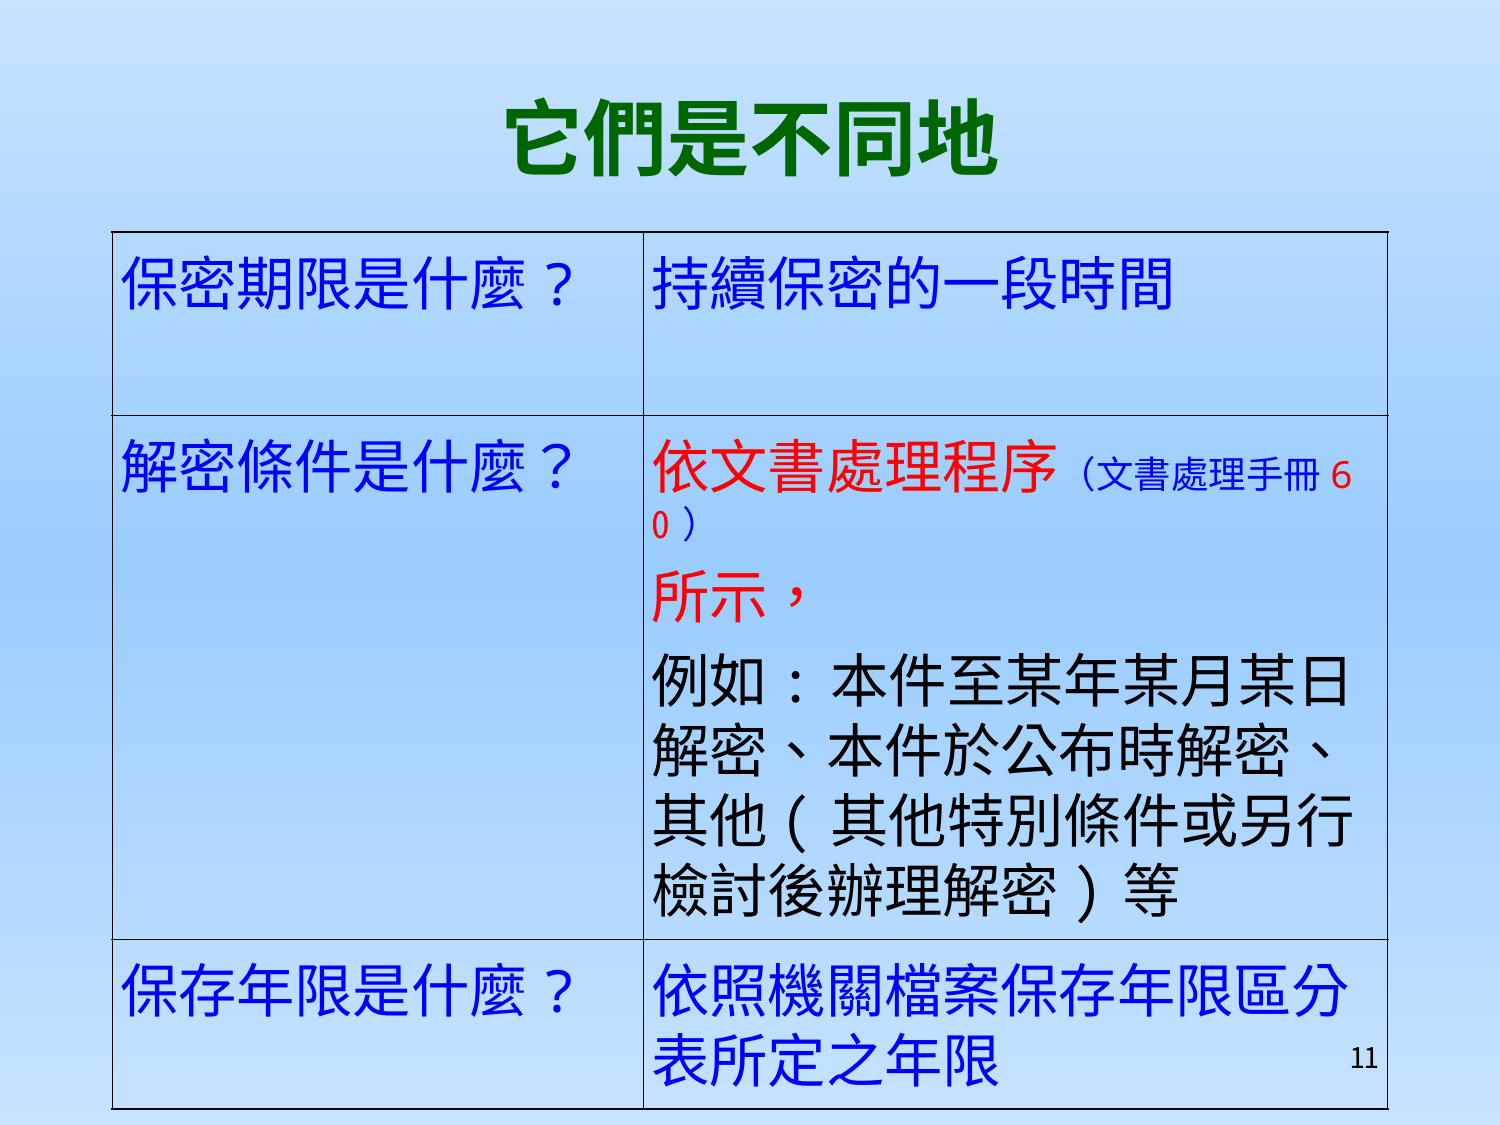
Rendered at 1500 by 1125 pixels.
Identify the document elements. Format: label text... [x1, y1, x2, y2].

table_header 保密期限是什麼? [113, 233, 643, 415]
table_cell 保存年限是什麼? [113, 940, 643, 1108]
title 它們是不同地 [112, 99, 1388, 173]
table_cell 解密條件是什麼？ [113, 416, 643, 939]
table_header 持續保密的一段時間 [644, 233, 1387, 415]
table_cell 依文書處理程序（文書處理手冊60） 所示， 例如:本件至某年某月某日解密、本件於公布時解密、其他(其他特別條件或另行檢討後辦理解密)等 [644, 416, 1387, 939]
table_cell 依照機關檔案保存年限區分表所定之年限 [644, 940, 1387, 1108]
